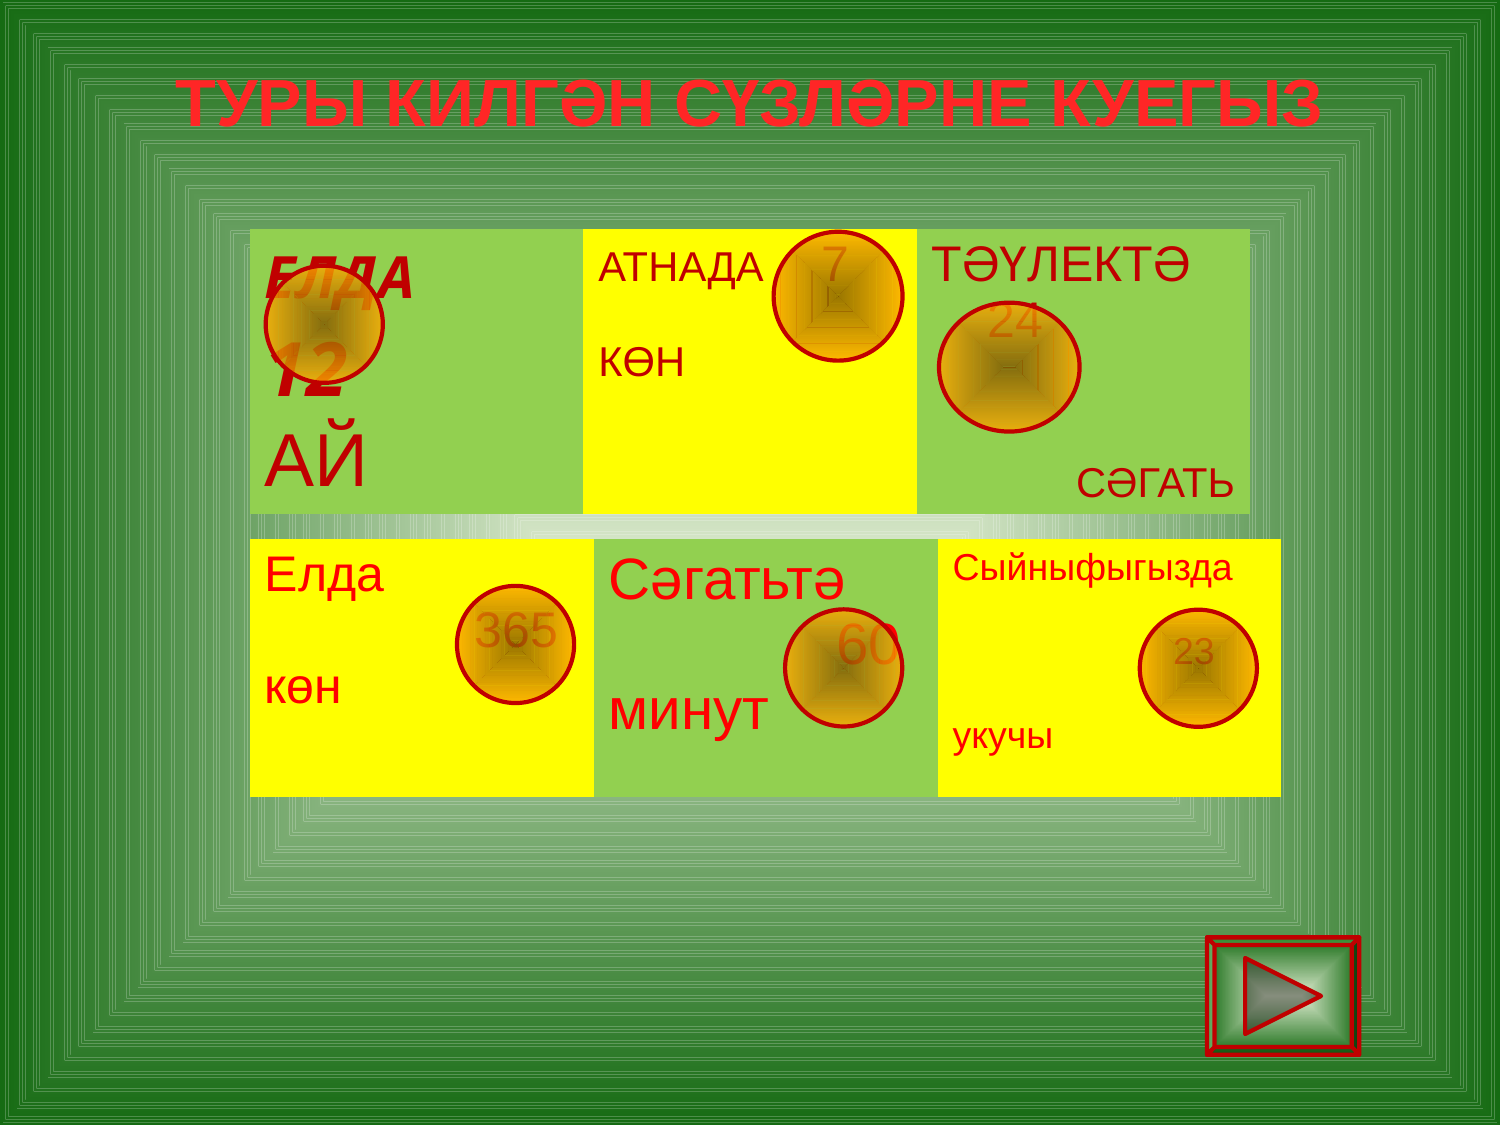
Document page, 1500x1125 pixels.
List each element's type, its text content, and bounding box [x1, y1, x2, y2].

table_header Сыйныфыгызда 23 укучы [938, 539, 1281, 797]
table_header АТНАДА 7 КӨН [583, 229, 917, 514]
text_box [773, 231, 903, 361]
text_box [1139, 609, 1257, 727]
text_box [938, 302, 1080, 432]
list [70, 257, 1421, 1001]
table_header ЕЛДА 12 АЙ [250, 229, 583, 514]
table_header Сәгатьтә 60 минут [594, 539, 938, 797]
text_box [265, 265, 383, 383]
table_header Елда 365 көн [250, 539, 594, 797]
table_header ТӘҮЛЕКТӘ 24 СӘГАТЬ [917, 229, 1250, 514]
text_box [785, 609, 903, 727]
text_box [456, 585, 575, 704]
title ТУРЫ КИЛГӘН СҮЗЛӘРНЕ КУЕГЫЗ [75, 45, 1425, 233]
text_box [1208, 937, 1360, 1055]
